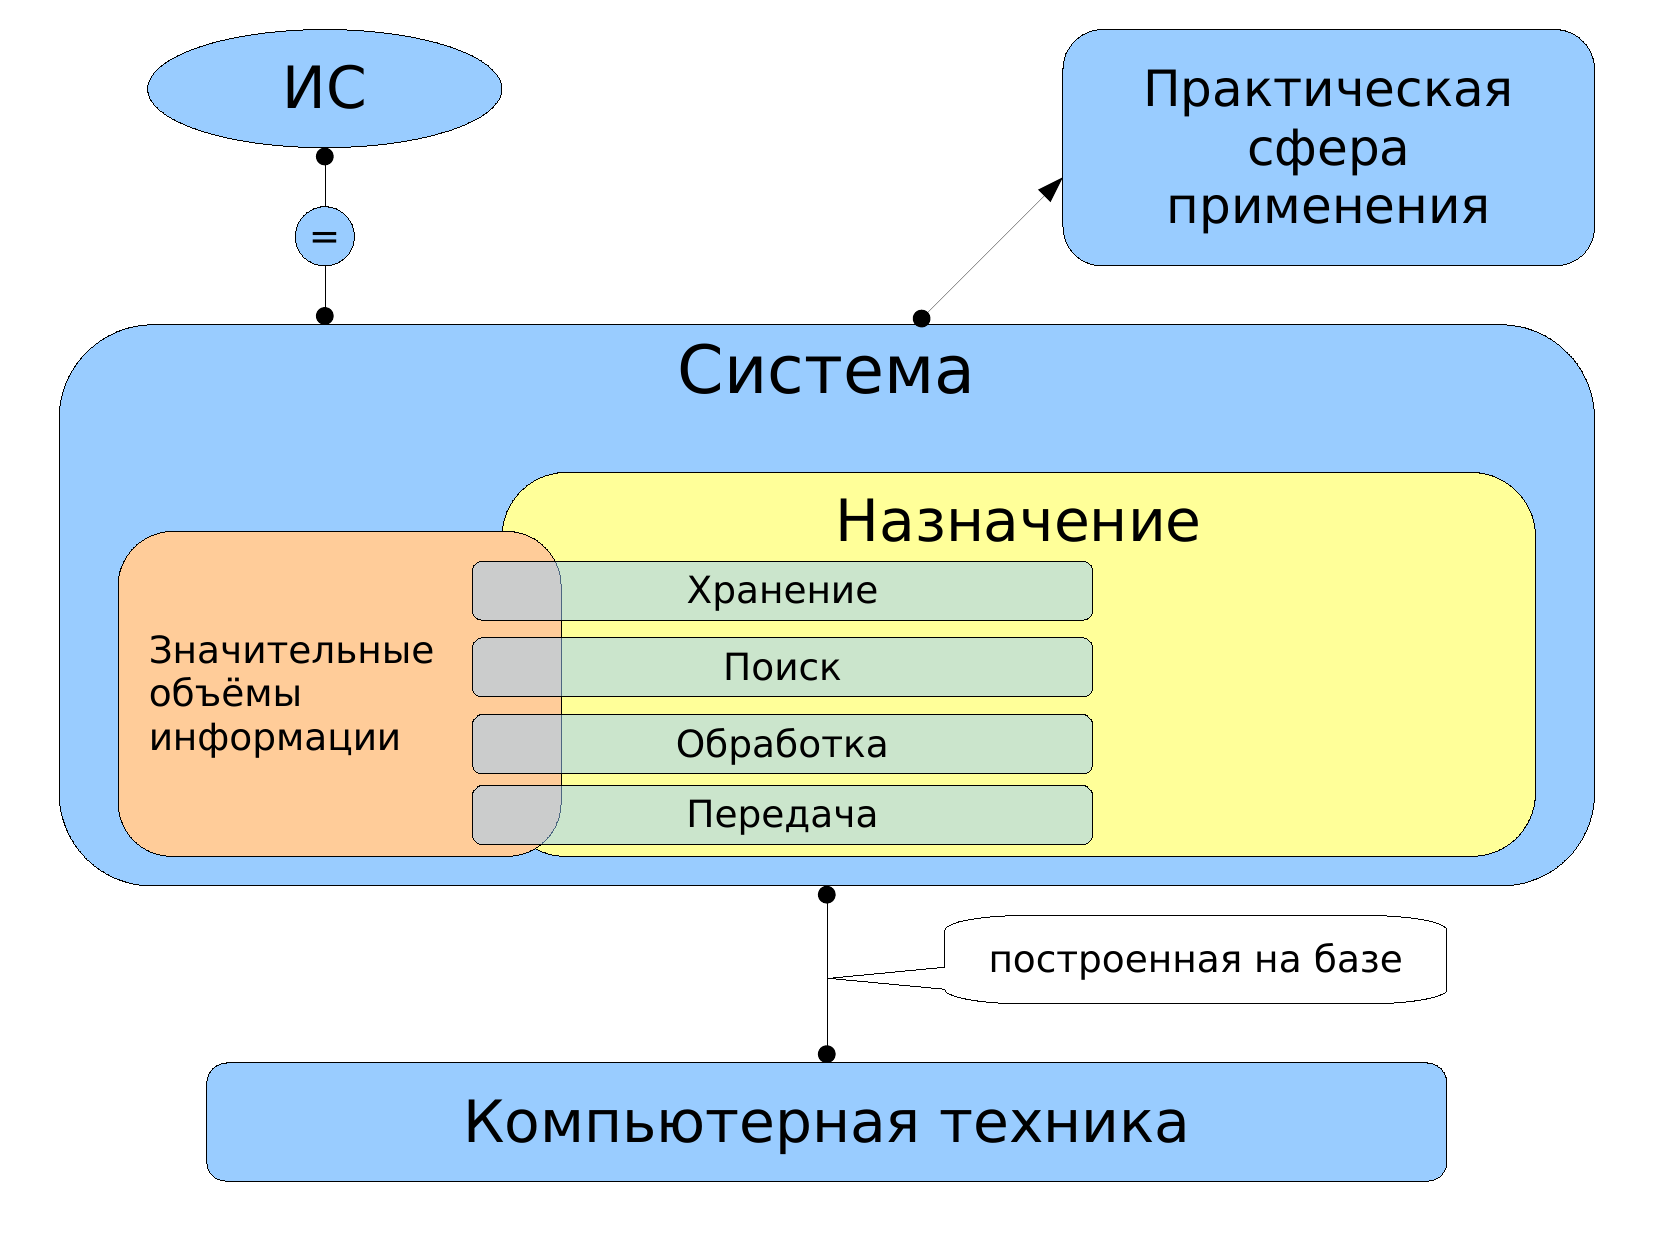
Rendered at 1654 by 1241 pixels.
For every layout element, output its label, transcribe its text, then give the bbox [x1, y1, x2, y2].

text_box построенная на базе [828, 915, 1447, 1004]
text_box Поиск [472, 637, 1093, 697]
text_box Система [59, 324, 1595, 886]
text_box Назначение [502, 472, 1536, 857]
text_box Практическая сфера применения [1062, 29, 1595, 266]
text_box Передача [472, 785, 1093, 845]
text_box ИС [147, 29, 502, 148]
text_box Значительные объёмы информации [118, 531, 562, 857]
text_box = [295, 206, 355, 266]
text_box Обработка [472, 714, 1093, 774]
text_box Хранение [472, 561, 1093, 621]
text_box Компьютерная техника [206, 1062, 1447, 1182]
